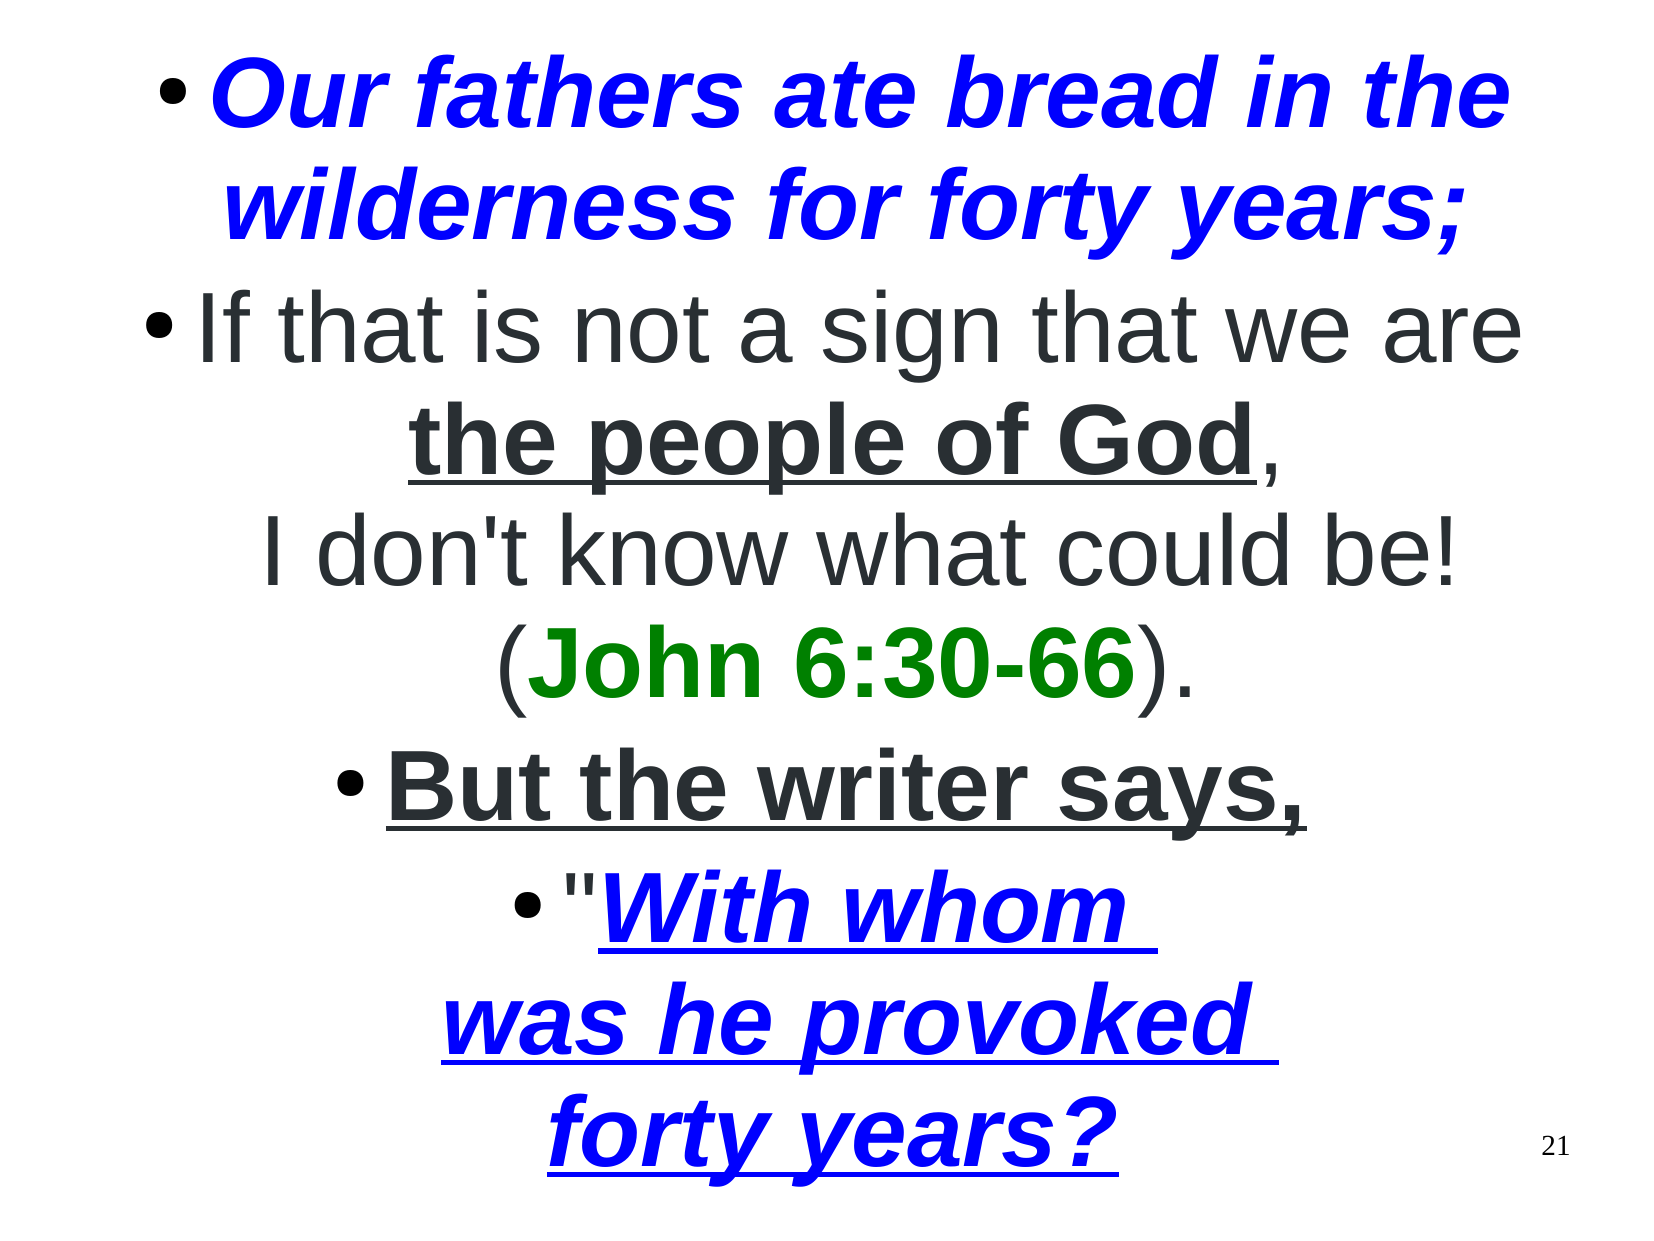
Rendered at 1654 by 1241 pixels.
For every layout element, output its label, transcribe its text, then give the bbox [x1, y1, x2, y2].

list Our fathers ate bread in the wilderness for forty years; If that is not a sign that we are the people of God, I don't know what could be! (John 6:30-66). But the writer says, "With whom was he provoked forty years? [37, 37, 1613, 1201]
